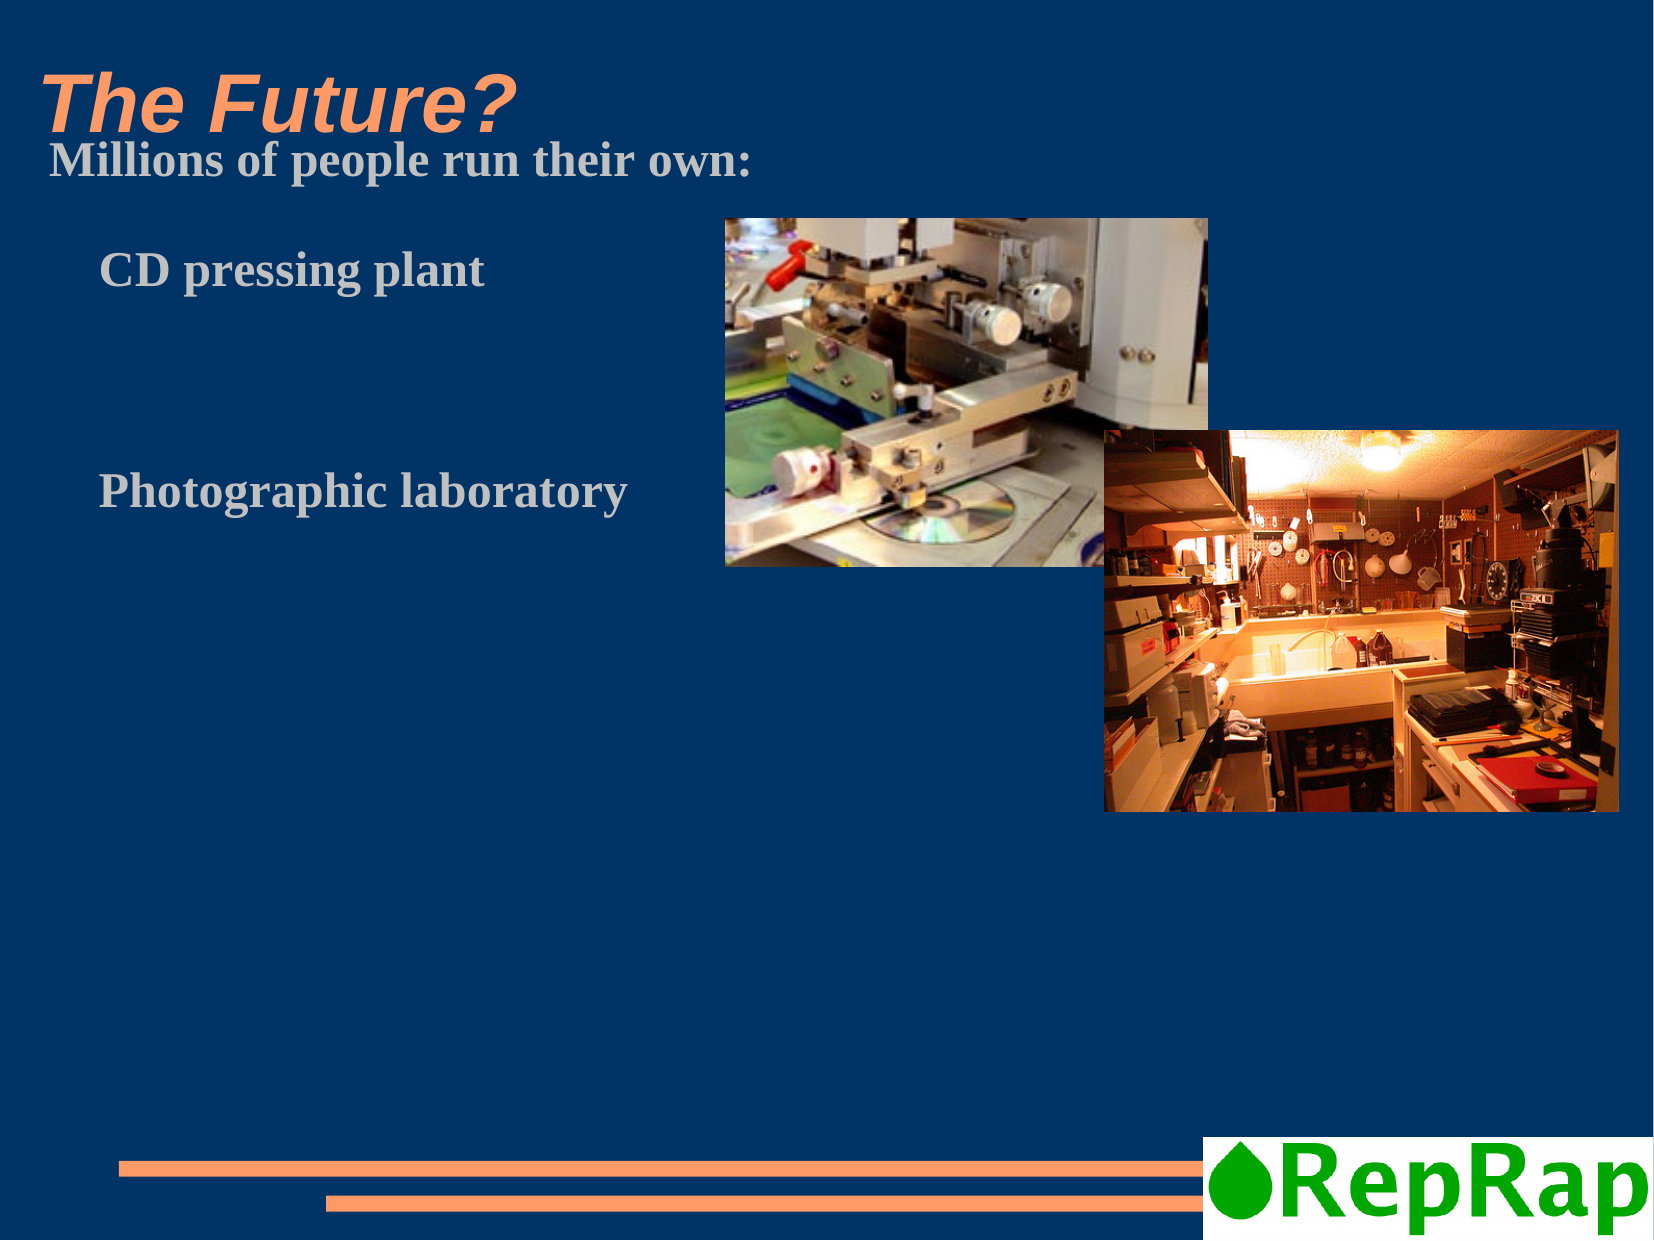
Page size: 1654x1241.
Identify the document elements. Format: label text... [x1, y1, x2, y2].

text_box Millions of people run their own: CD pressing plant Photographic laboratory [48, 20, 1417, 1096]
title The Future? [37, 0, 1532, 208]
picture [1203, 1137, 1654, 1241]
picture [725, 218, 1619, 812]
